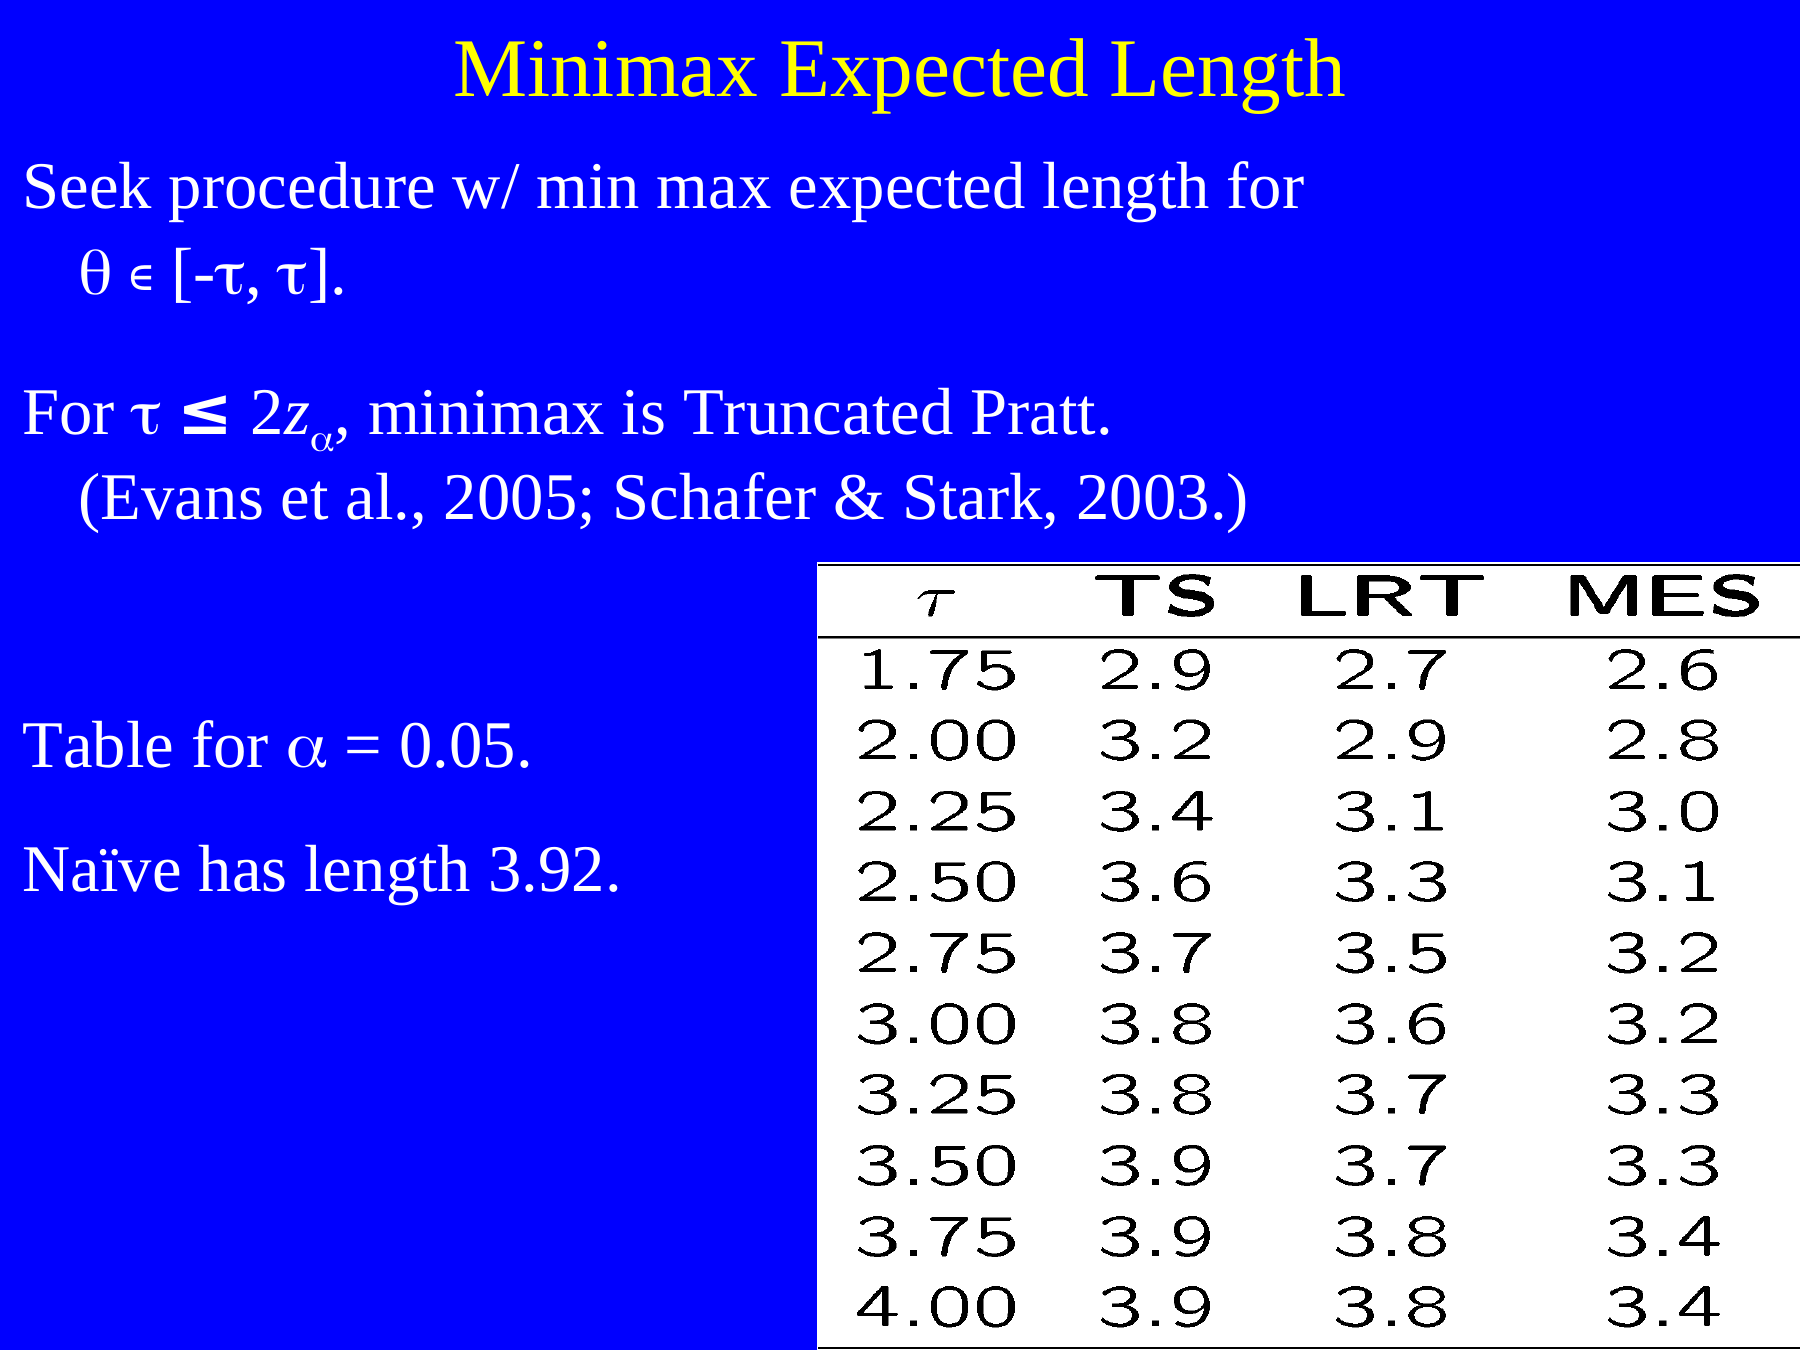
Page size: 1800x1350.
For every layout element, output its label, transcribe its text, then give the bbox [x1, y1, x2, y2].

title Minimax Expected Length [0, 0, 1800, 137]
list Seek procedure w/ min max expected length for  ∊ [-, ]. For  ≤ 2z, minimax is Truncated Pratt. (Evans et al., 2005; Schafer & Stark, 2003.) Table for  = 0.05. Naïve has length 3.92. [0, 137, 1800, 1350]
picture [817, 562, 1800, 1350]
